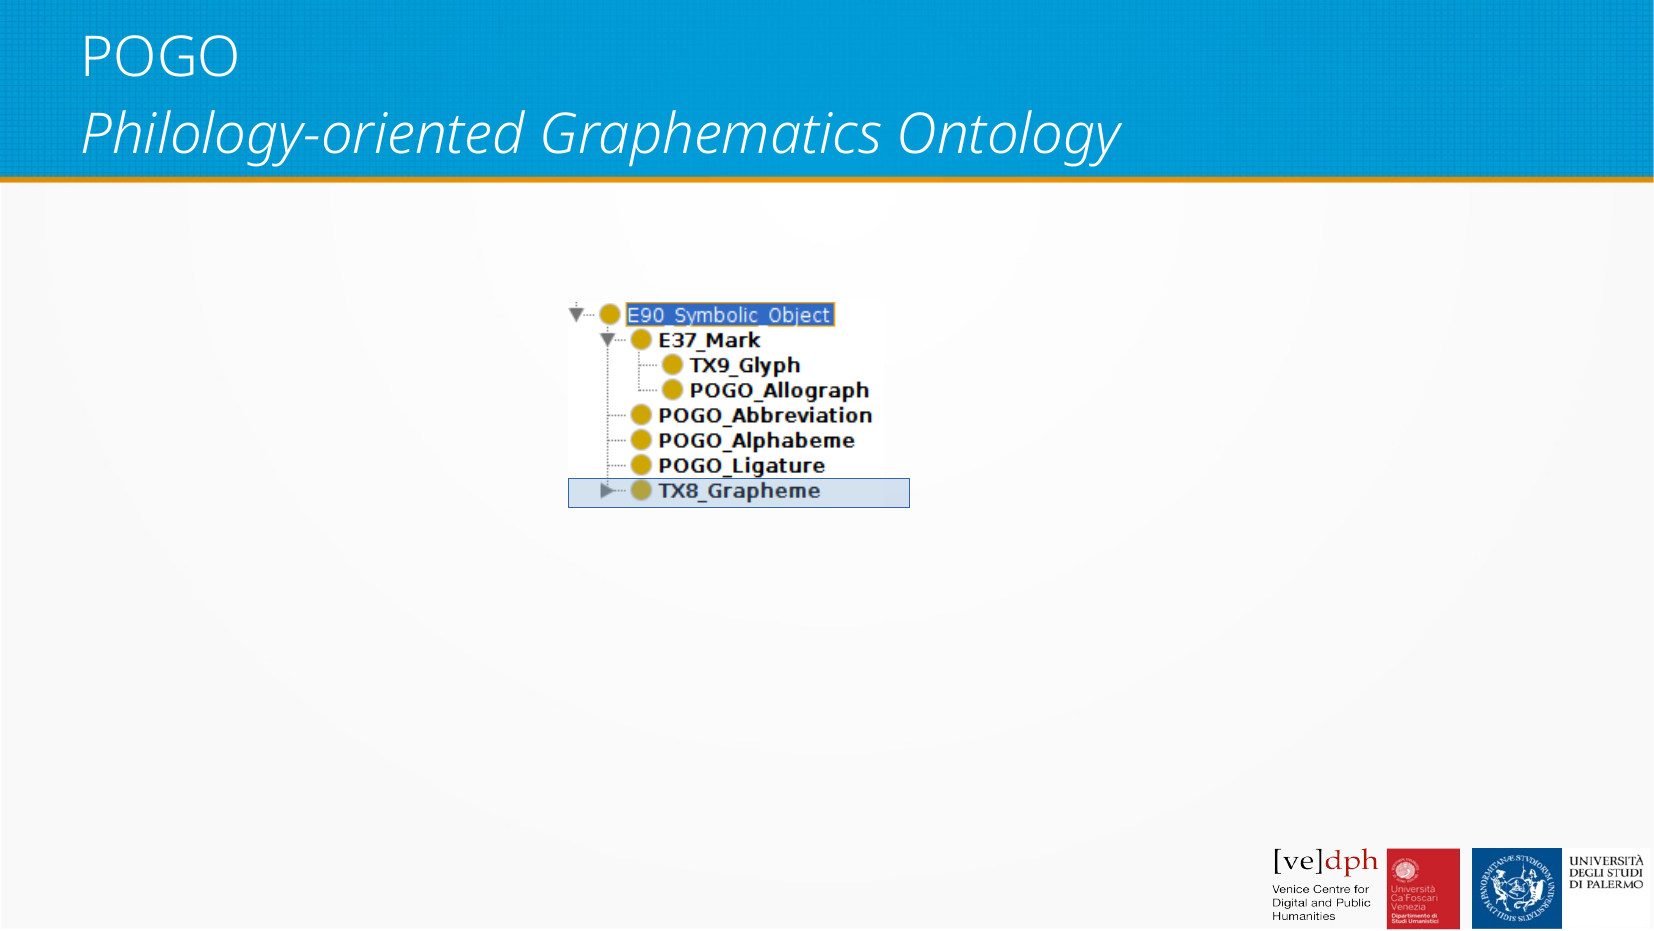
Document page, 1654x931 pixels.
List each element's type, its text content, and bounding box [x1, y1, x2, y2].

title POGO Philology-oriented Graphematics Ontology [80, 14, 1569, 171]
picture [0, 175, 1654, 931]
text_box [568, 478, 910, 508]
